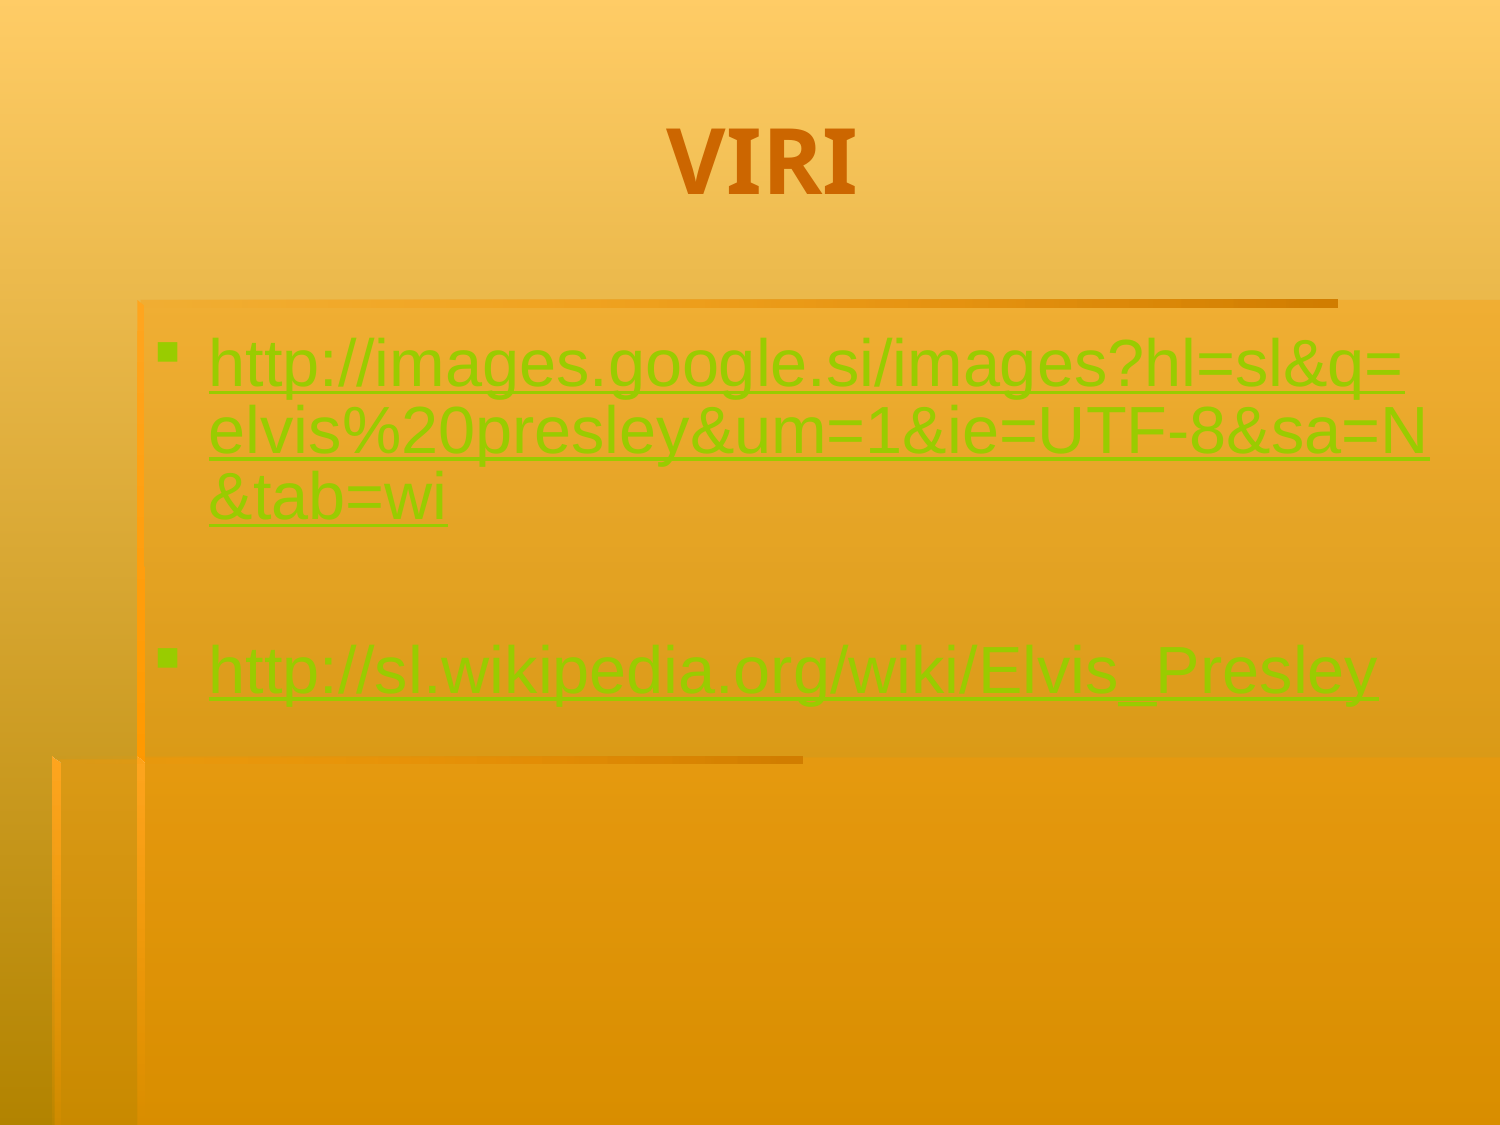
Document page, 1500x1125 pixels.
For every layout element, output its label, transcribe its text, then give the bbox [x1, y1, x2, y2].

list http://images.google.si/images?hl=sl&q=elvis%20presley&um=1&ie=UTF-8&sa=N&tab=wi http://sl.wikipedia.org/wiki/Elvis_Presley [137, 312, 1451, 1000]
title VIRI [75, 40, 1451, 275]
